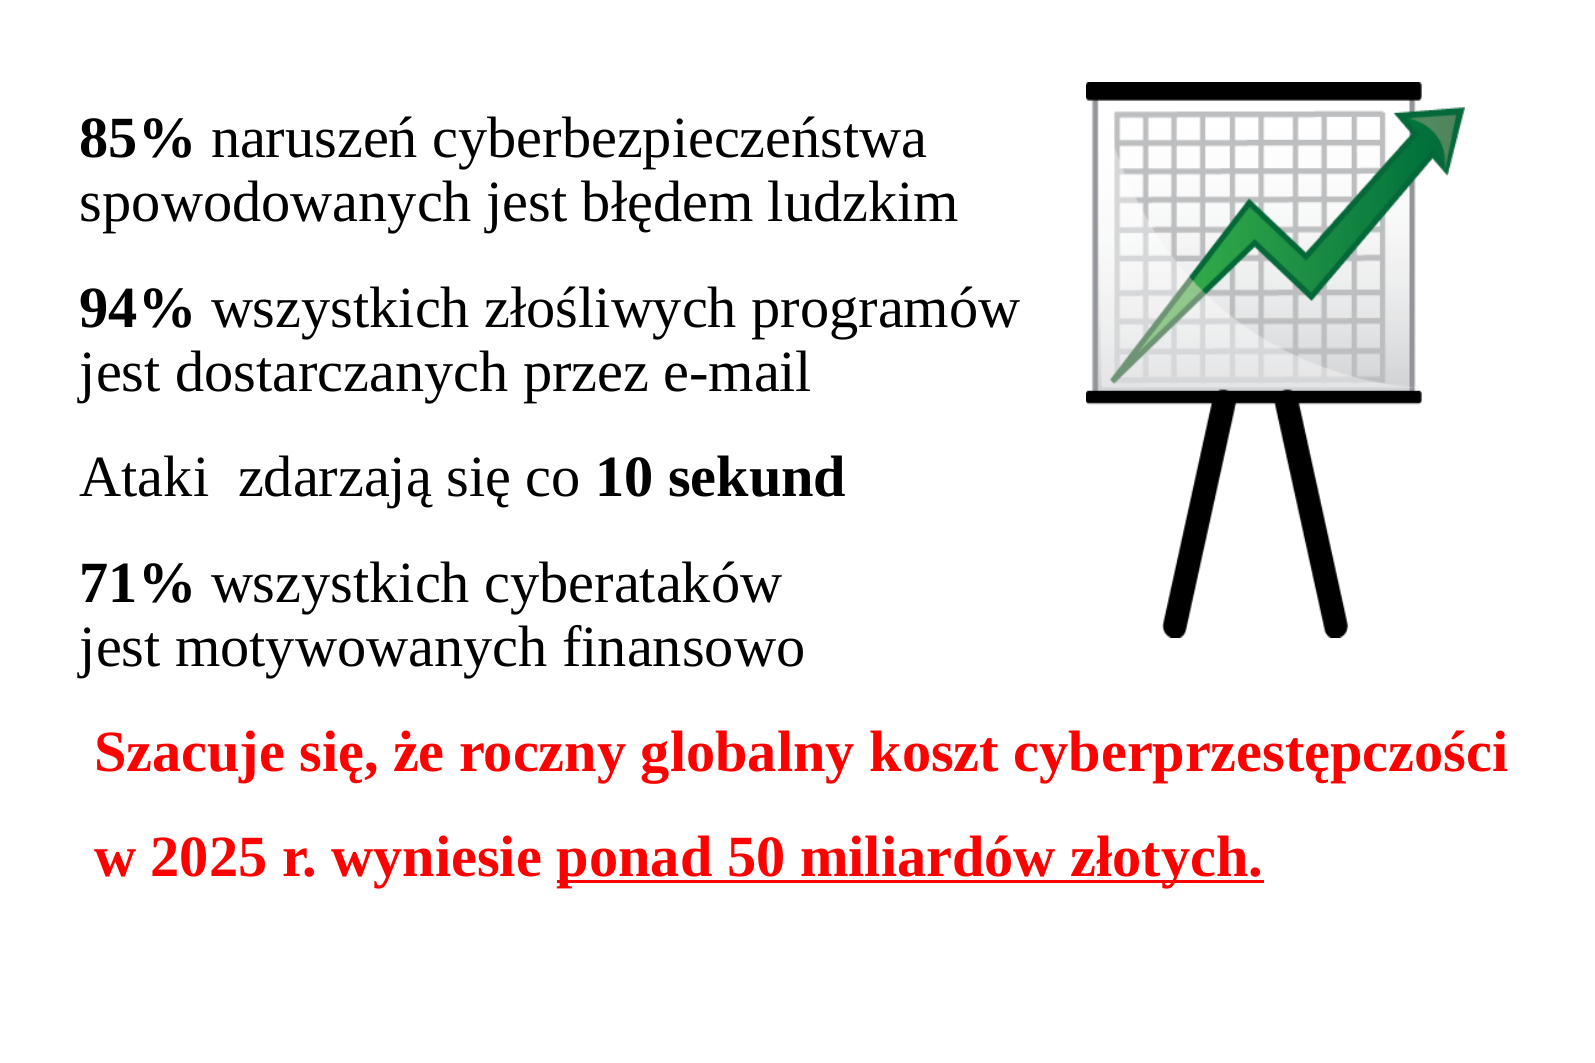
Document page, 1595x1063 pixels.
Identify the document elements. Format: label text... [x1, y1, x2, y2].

list 85% naruszeń cyberbezpieczeństwa spowodowanych jest błędem ludzkim 94% wszystkich złośliwych programów jest dostarczanych przez e-mail Ataki zdarzają się co 10 sekund 71% wszystkich cyberataków jest motywowanych finansowo Szacuje się, że roczny globalny koszt cyberprzestępczości w 2025 r. wyniesie ponad 50 miliardów złotych. [79, 105, 1515, 1010]
picture [1086, 82, 1465, 638]
